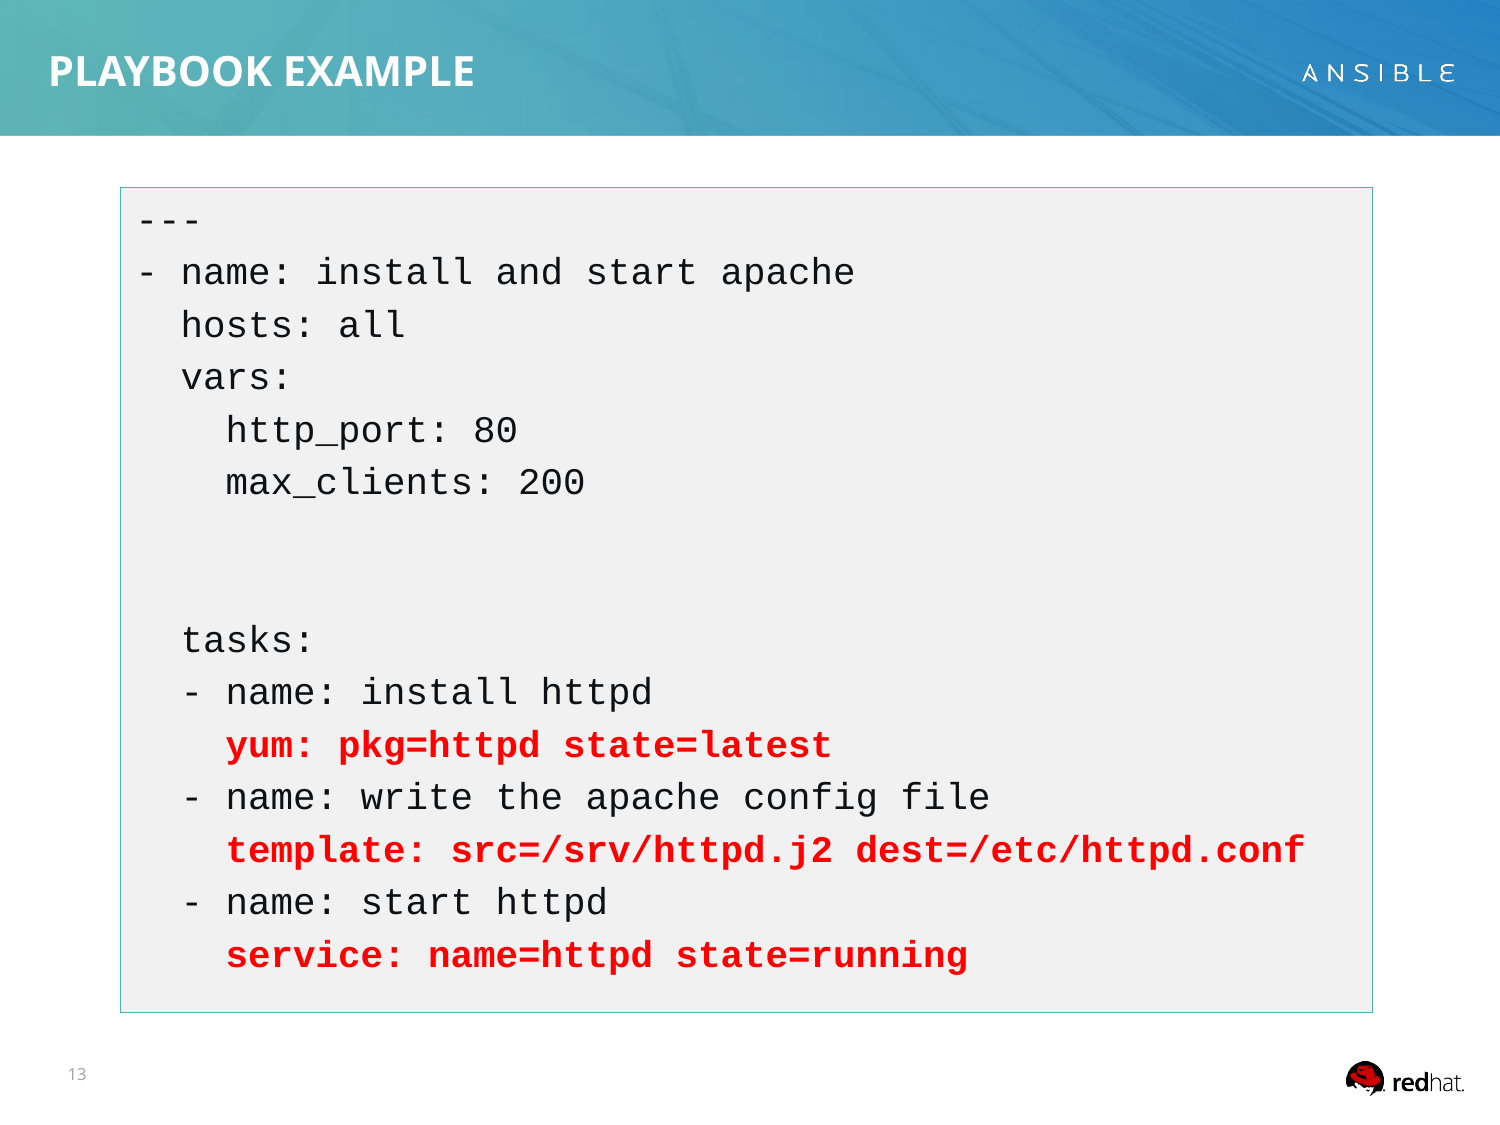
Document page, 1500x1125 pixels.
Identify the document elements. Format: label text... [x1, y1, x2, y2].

list PLAYBOOK EXAMPLE [47, 45, 936, 104]
text_box --- - name: install and start apache hosts: all vars: http_port: 80 max_clients: 200 tasks: - name: install httpd yum: pkg=httpd state=latest - name: write the apache config file template: src=/srv/httpd.j2 dest=/etc/httpd.conf - name: start httpd service: name=httpd state=running [120, 187, 1373, 1013]
picture [0, 0, 1500, 1125]
